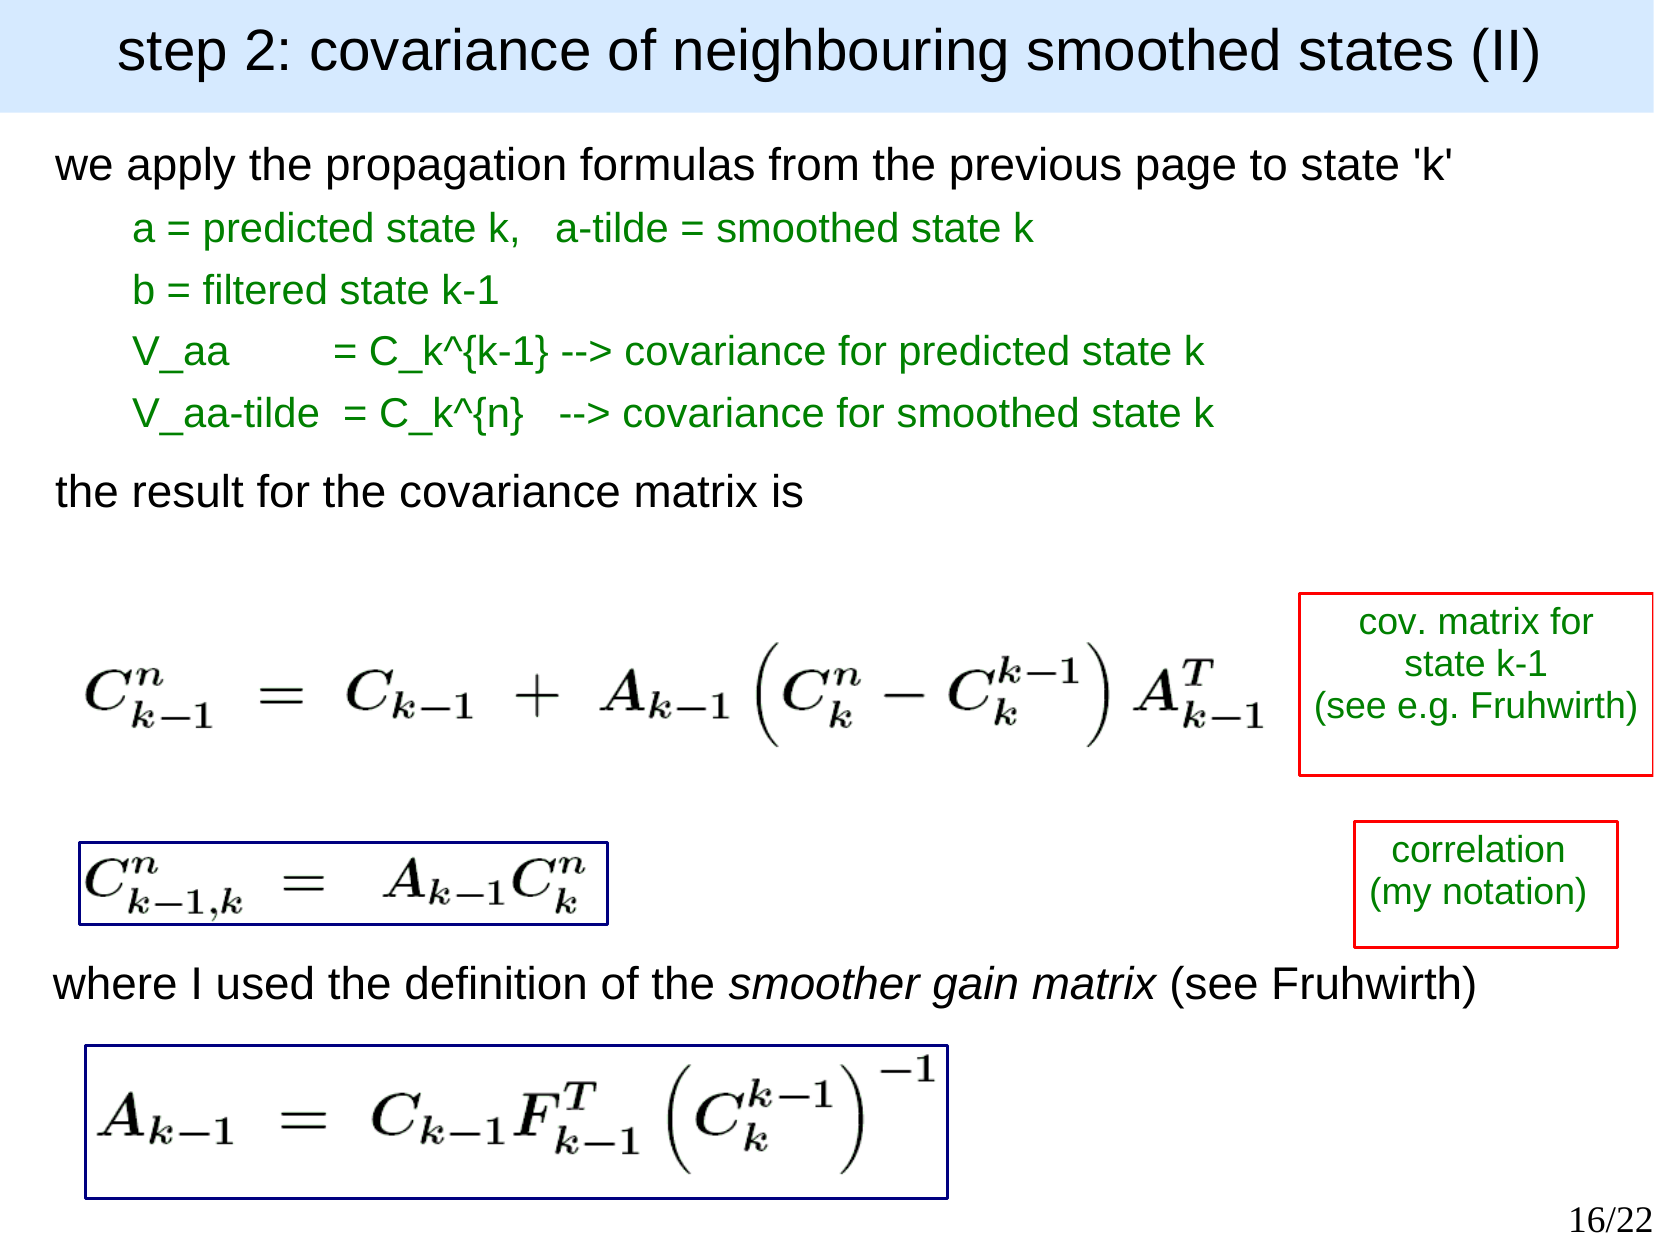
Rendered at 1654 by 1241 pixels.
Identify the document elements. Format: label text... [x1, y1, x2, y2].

picture [87, 1061, 946, 1198]
title step 2: covariance of neighbouring smoothed states (II) [86, 0, 1576, 101]
text_box cov. matrix for state k-1 (see e.g. Fruhwirth) [1299, 593, 1654, 776]
list where I used the definition of the smoother gain matrix (see Fruhwirth) [35, 958, 1611, 1061]
list we apply the propagation formulas from the previous page to state 'k' a = predicted state k, a-tilde = smoothed state k b = filtered state k-1 V_aa = C_k^{k-1} --> covariance for predicted state k V_aa-tilde = C_k^{n} --> covariance for smoothed state k the result for the covariance matrix is [37, 138, 1613, 629]
picture [80, 843, 606, 924]
picture [73, 637, 1274, 758]
text_box correlation (my notation) [1354, 821, 1618, 948]
